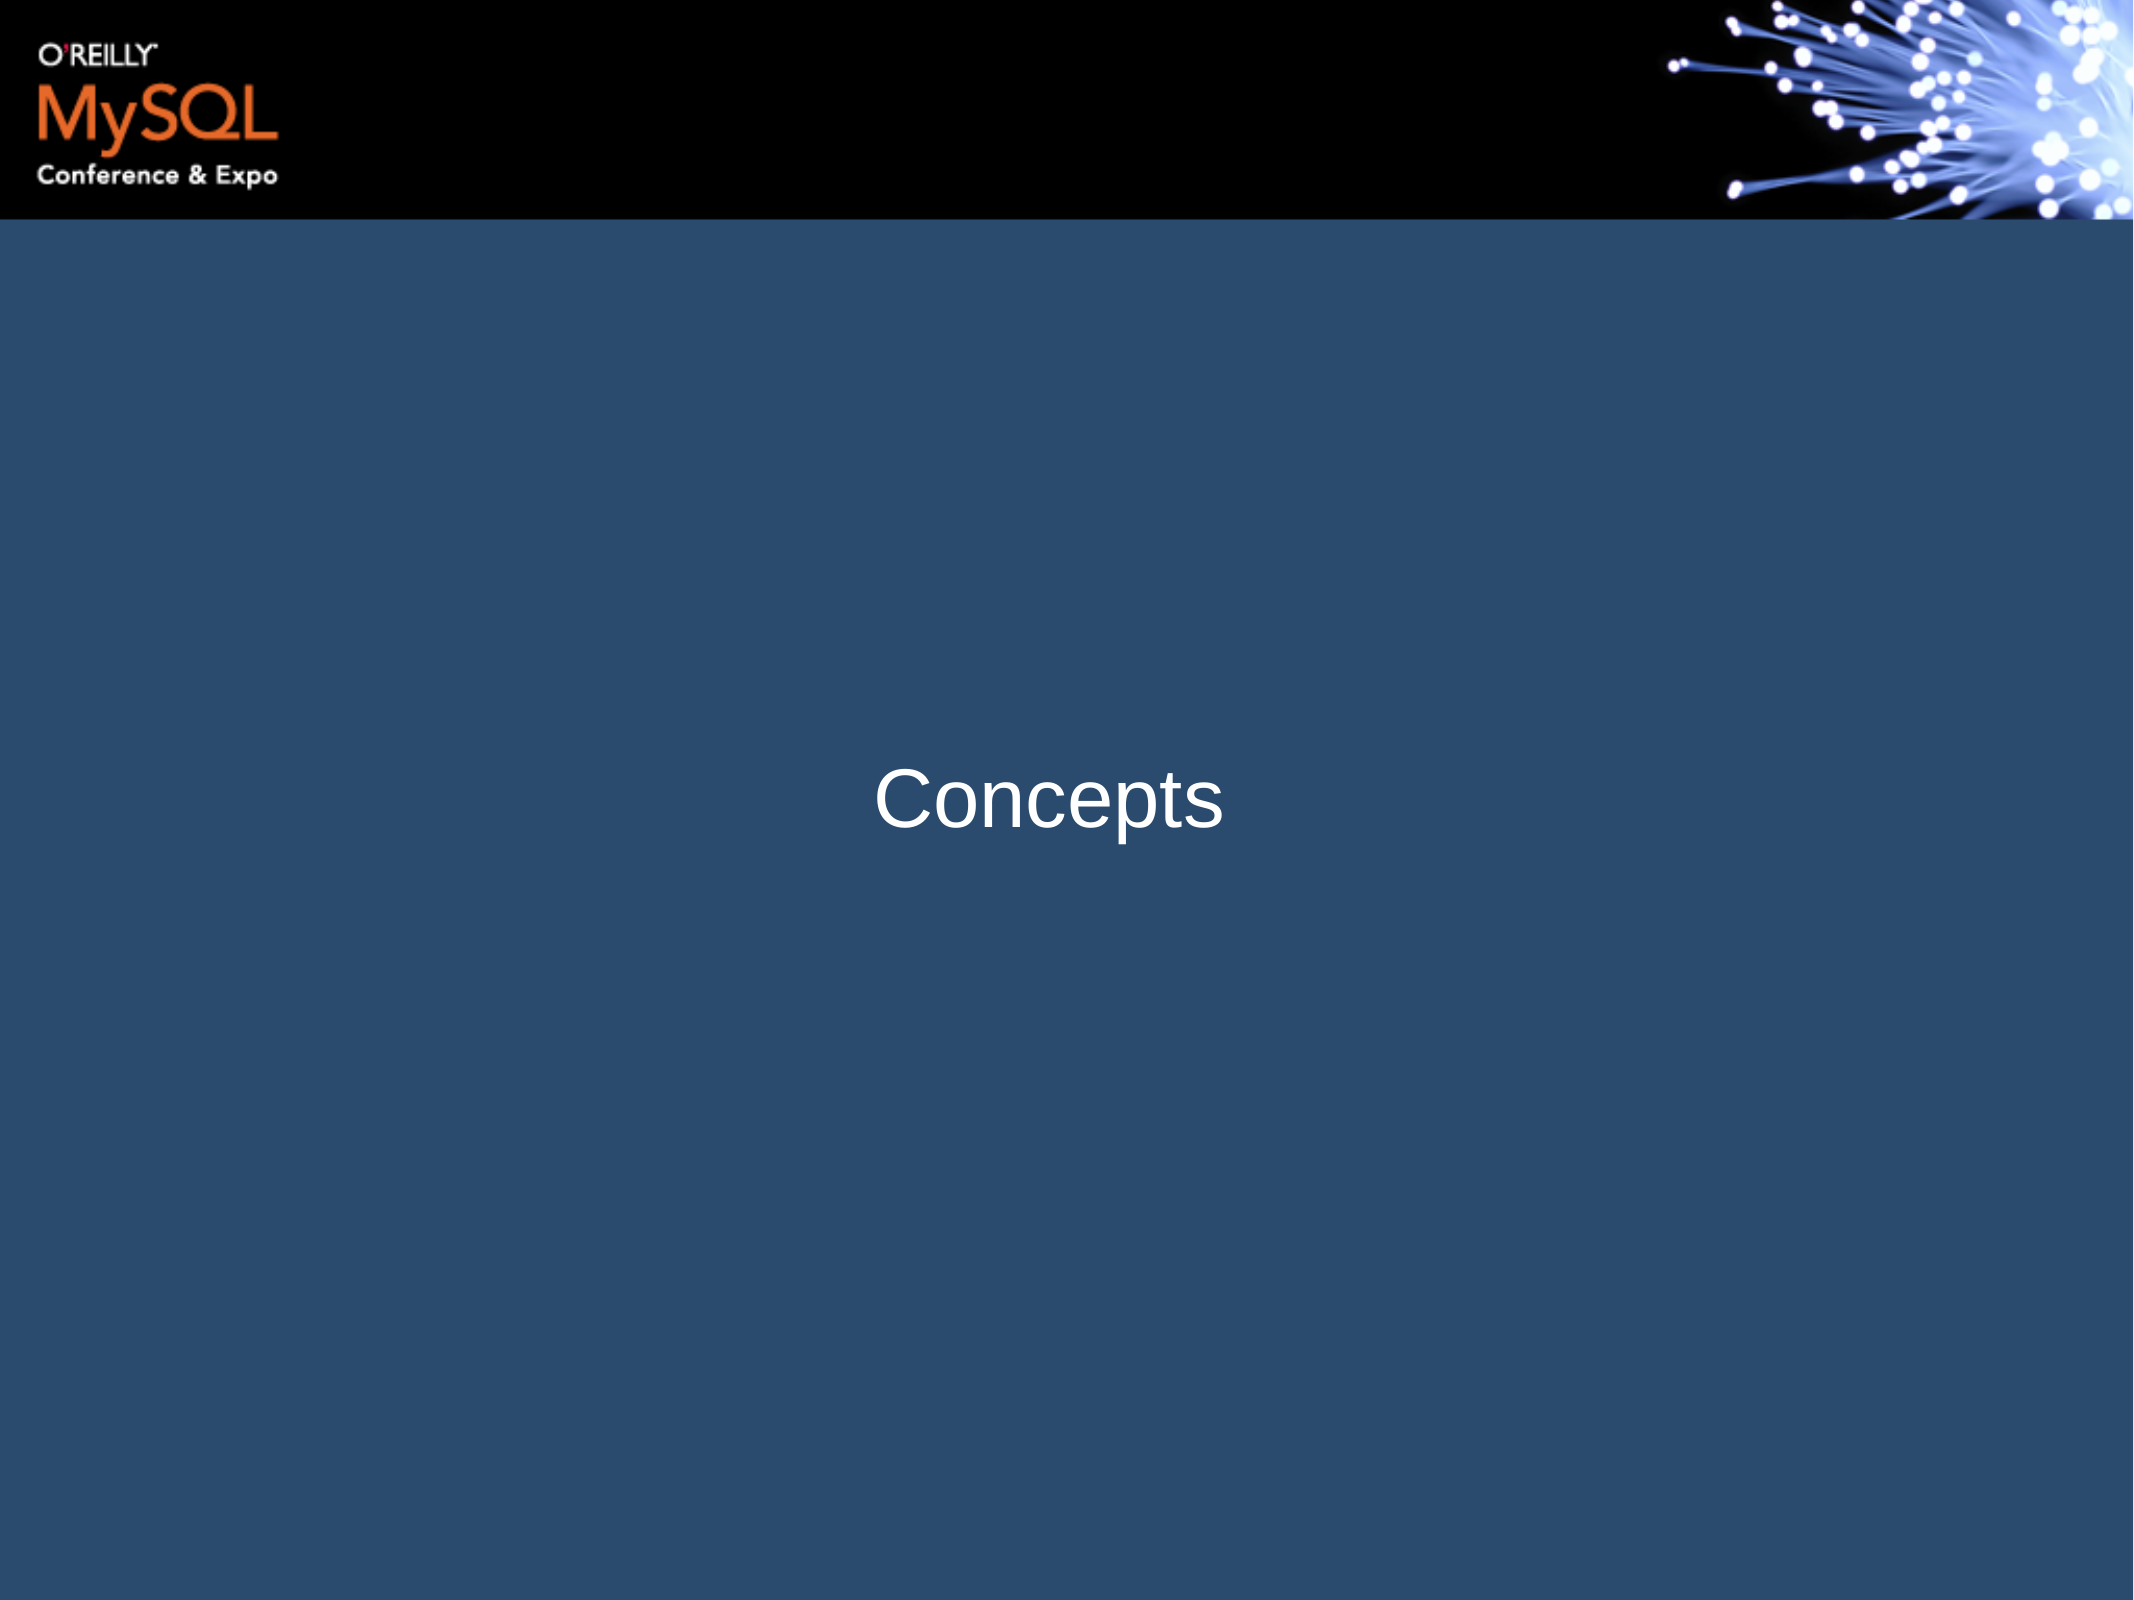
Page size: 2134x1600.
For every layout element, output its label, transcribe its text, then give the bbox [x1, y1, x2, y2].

picture [0, 0, 2134, 1600]
subtitle Concepts [0, 265, 2100, 1324]
